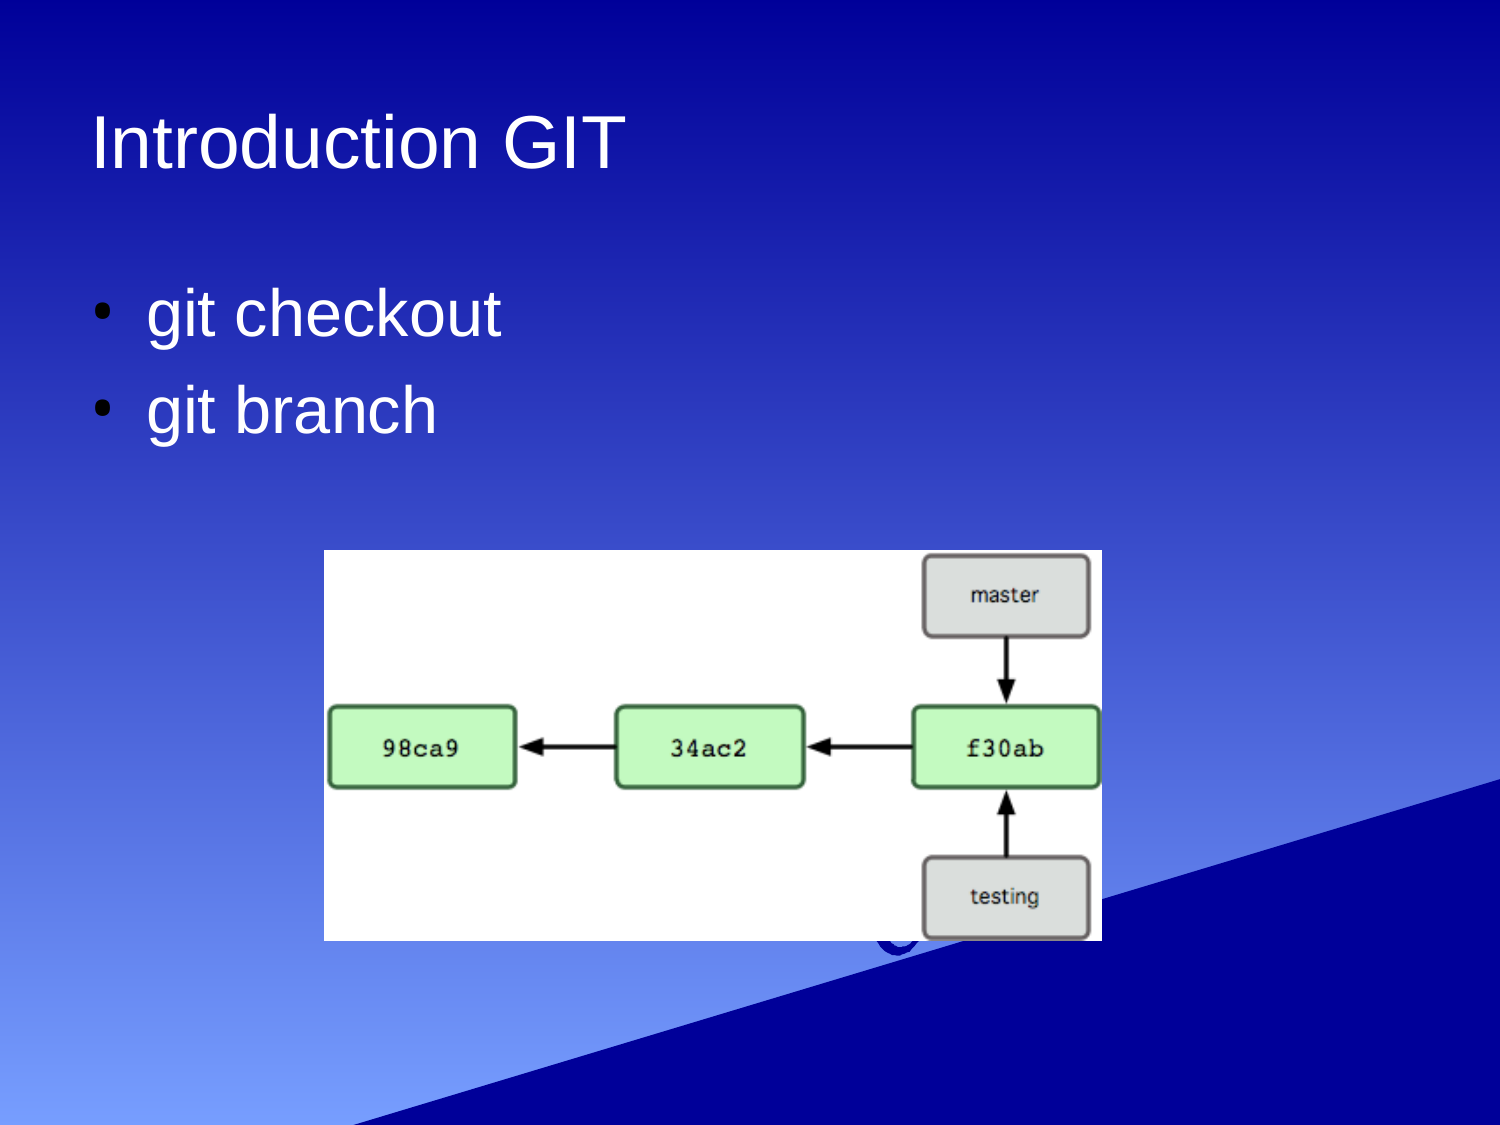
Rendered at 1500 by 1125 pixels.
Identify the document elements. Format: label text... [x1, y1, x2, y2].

picture [324, 550, 1102, 941]
title Introduction GIT [75, 45, 1426, 233]
list git checkout git branch [75, 262, 1426, 1005]
